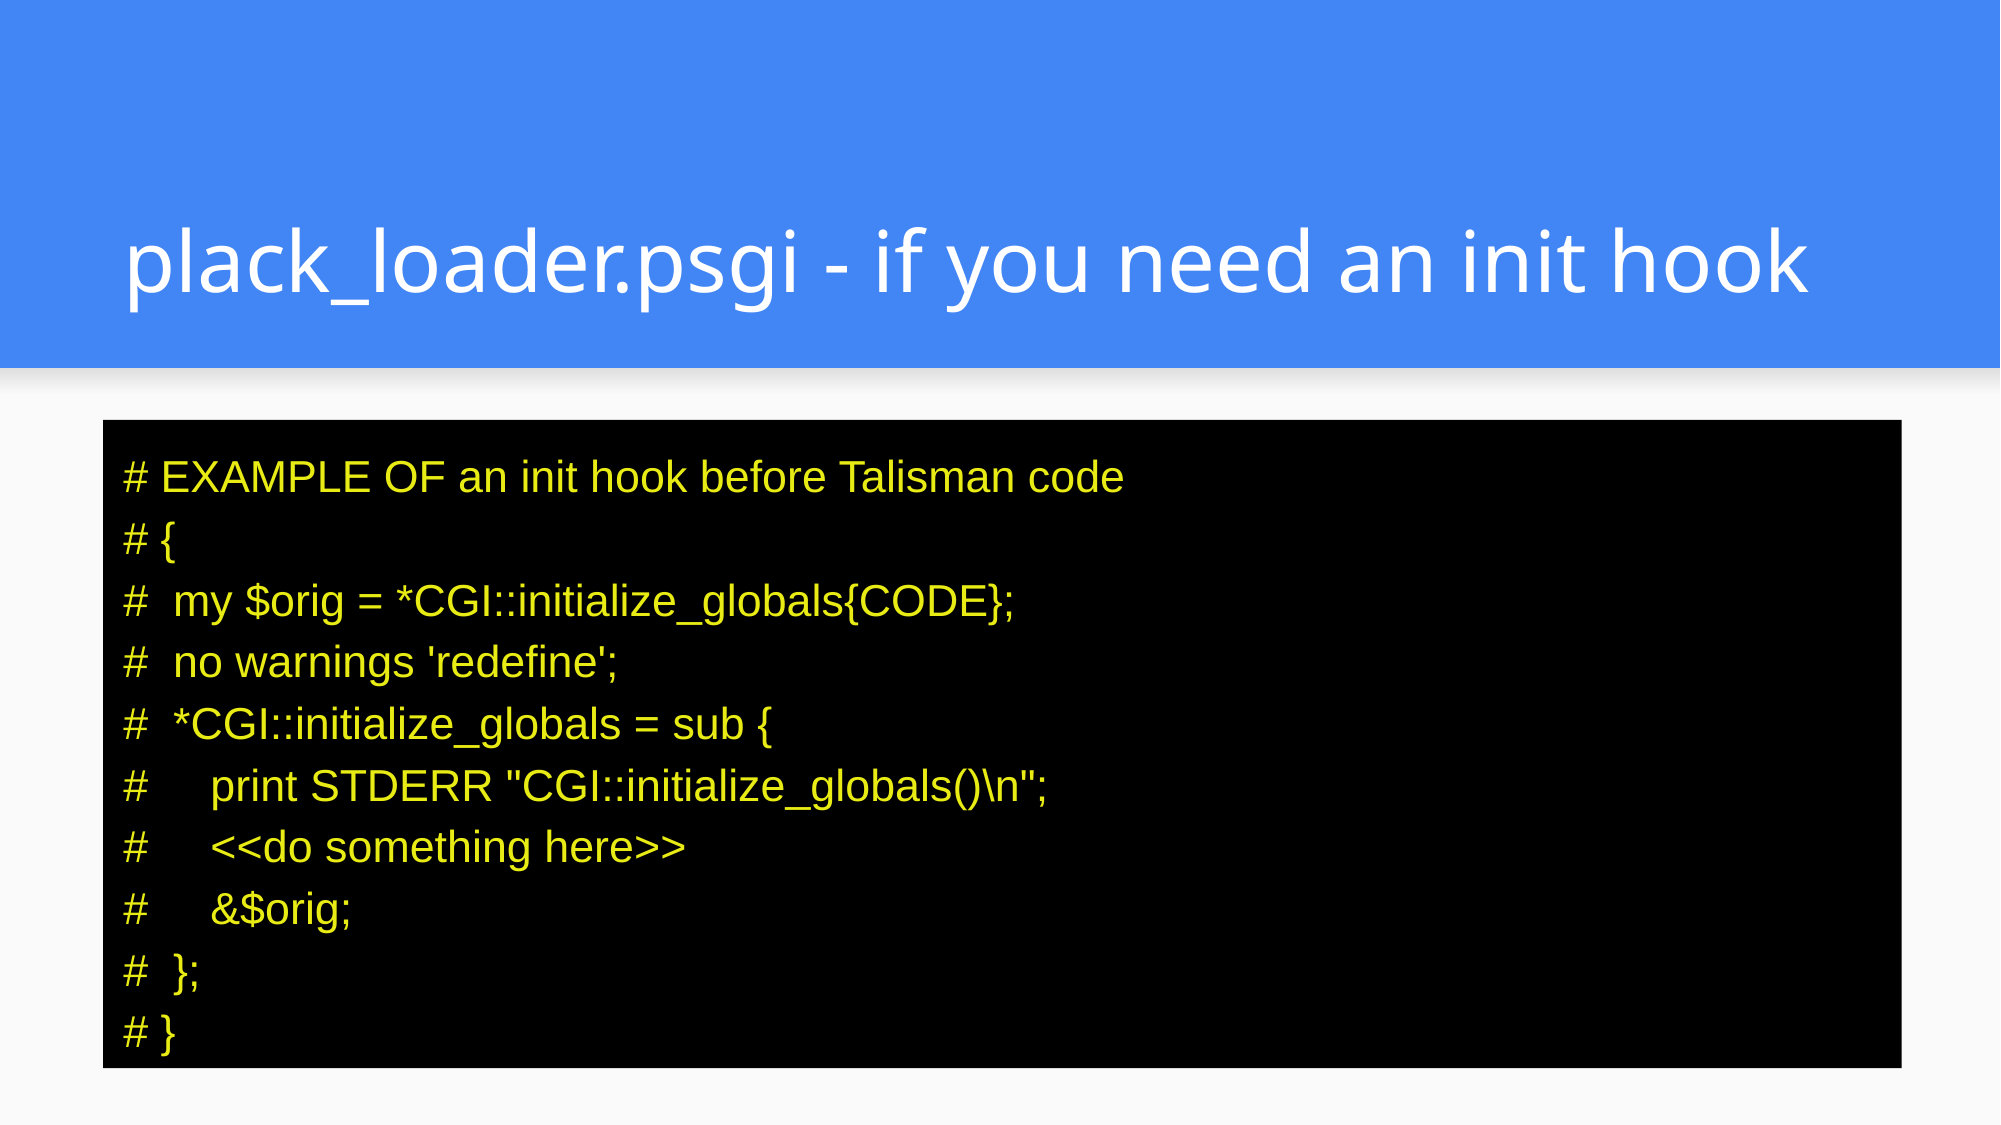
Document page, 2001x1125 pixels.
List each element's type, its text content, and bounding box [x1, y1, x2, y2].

title plack_loader.psgi - if you need an init hook [103, 161, 1902, 330]
list # EXAMPLE OF an init hook before Talisman code # { # my $orig = *CGI::initialize_globals{CODE}; # no warnings 'redefine'; # *CGI::initialize_globals = sub { # print STDERR "CGI::initialize_globals()\n"; # <<do something here>> # &$orig; # }; # } [103, 419, 1902, 1069]
